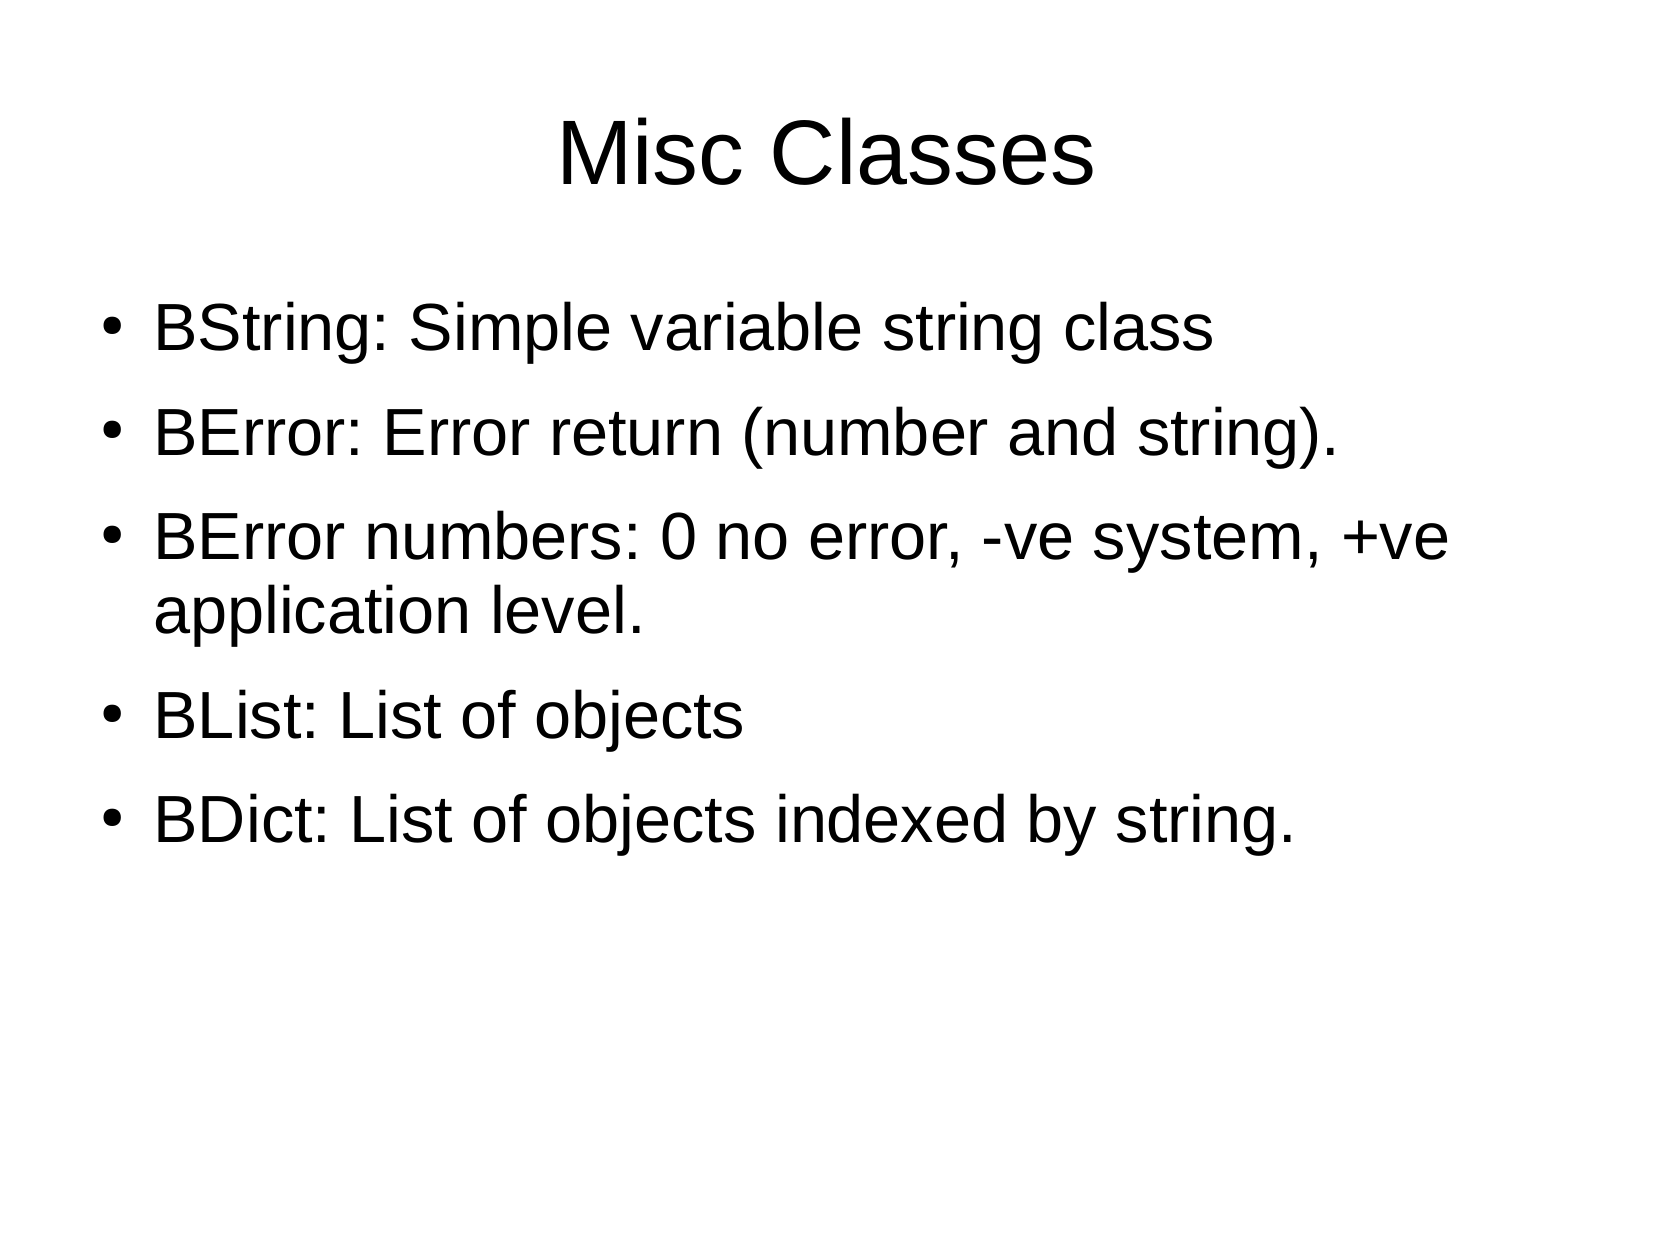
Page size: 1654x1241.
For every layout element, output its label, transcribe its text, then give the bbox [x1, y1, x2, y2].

title Misc Classes [82, 49, 1571, 257]
list BString: Simple variable string class BError: Error return (number and string). BError numbers: 0 no error, -ve system, +ve application level. BList: List of objects BDict: List of objects indexed by string. [82, 290, 1571, 1010]
